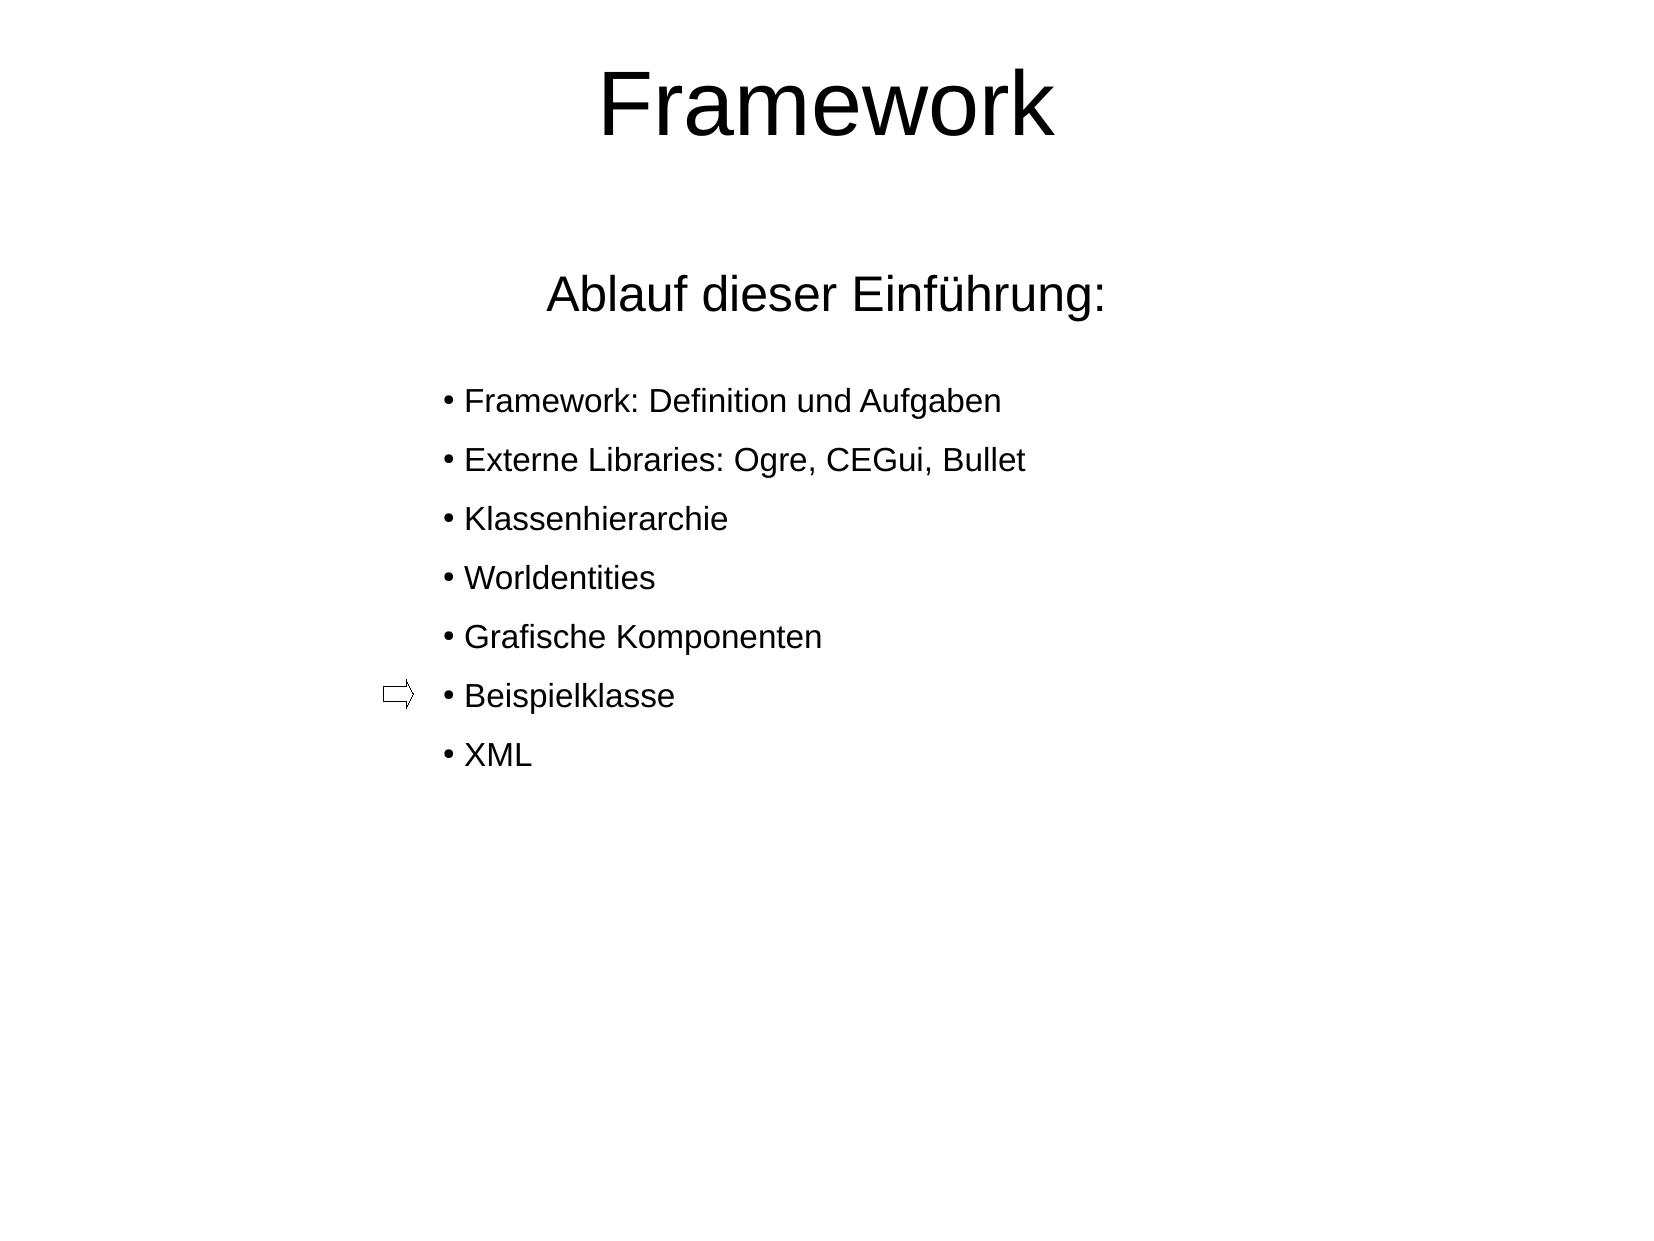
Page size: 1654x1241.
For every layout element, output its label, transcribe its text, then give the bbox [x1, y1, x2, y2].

text_box [383, 679, 414, 709]
subtitle Framework: Definition und Aufgaben Externe Libraries: Ogre, CEGui, Bullet Klassenhierarchie Worldentities Grafische Komponenten Beispielklasse XML [442, 354, 1182, 953]
title Framework [82, 0, 1571, 208]
text_box Ablauf dieser Einführung: [82, 265, 1571, 325]
